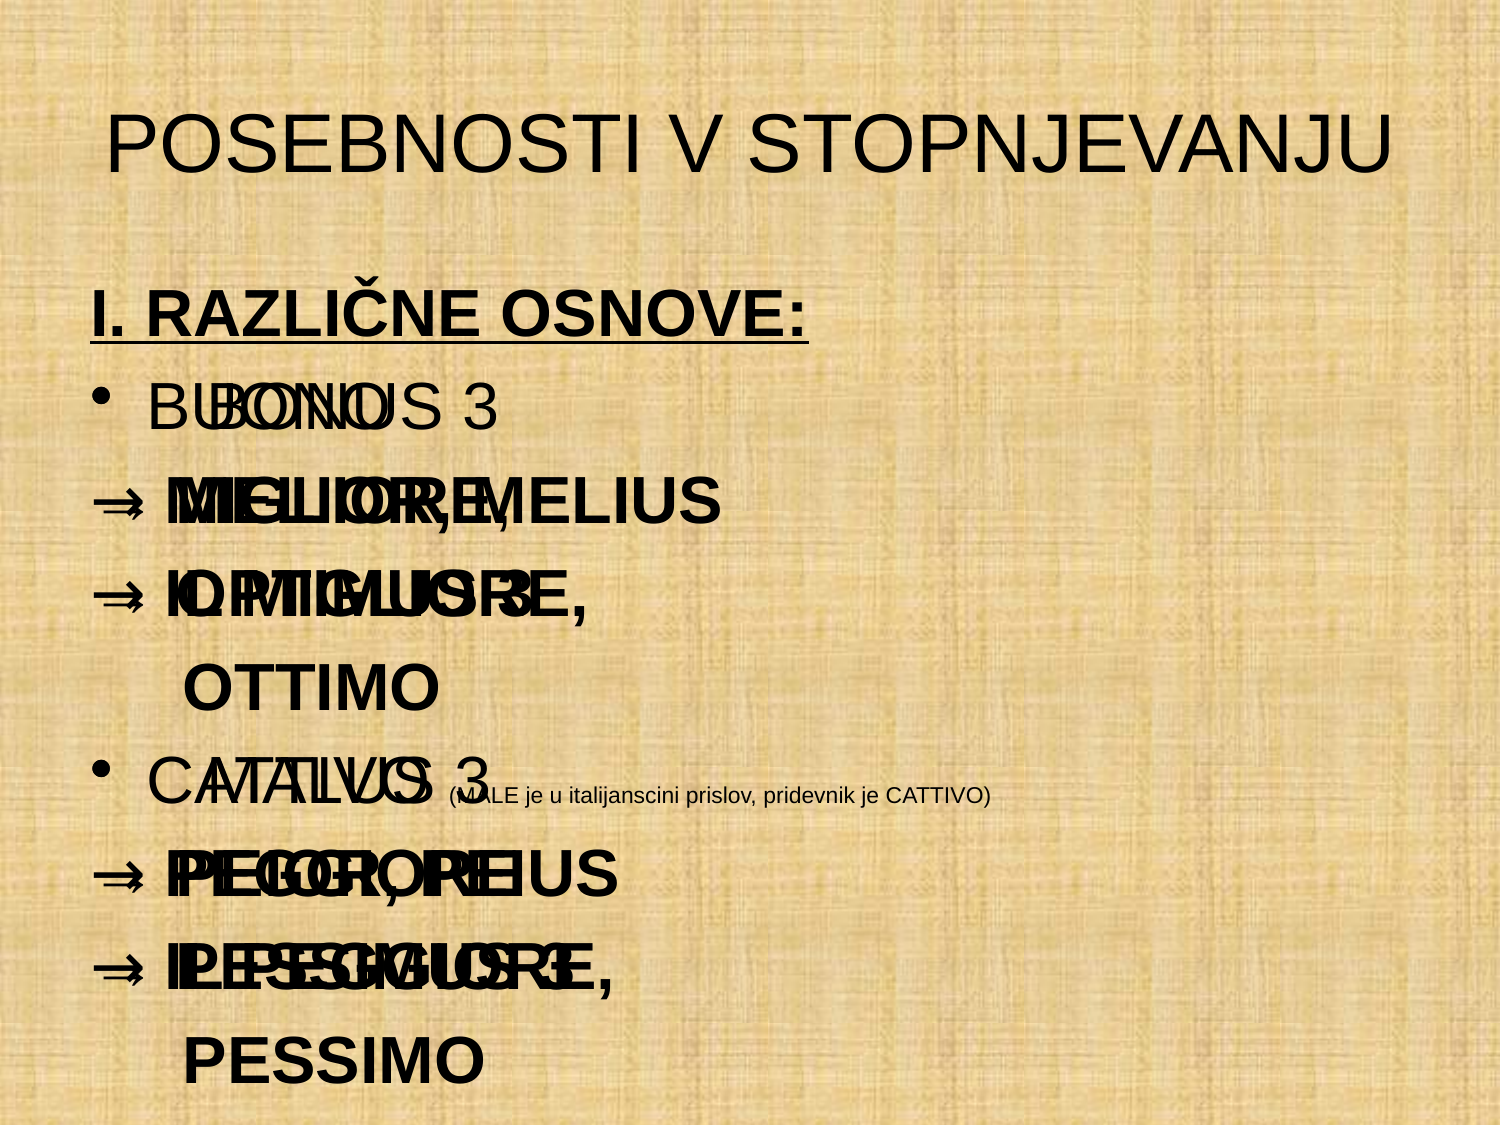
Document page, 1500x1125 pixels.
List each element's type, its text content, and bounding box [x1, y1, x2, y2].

title POSEBNOSTI V STOPNJEVANJU [75, 45, 1425, 233]
list BUONO → MIGLIORE, → IL MIGLIORE, OTTIMO CATTIVO (MALE je u italijanscini prislov, pridevnik je CATTIVO) → PEGGIORE → IL PEGGIORE, PESSIMO [75, 262, 1425, 1005]
picture [0, 0, 1500, 1125]
